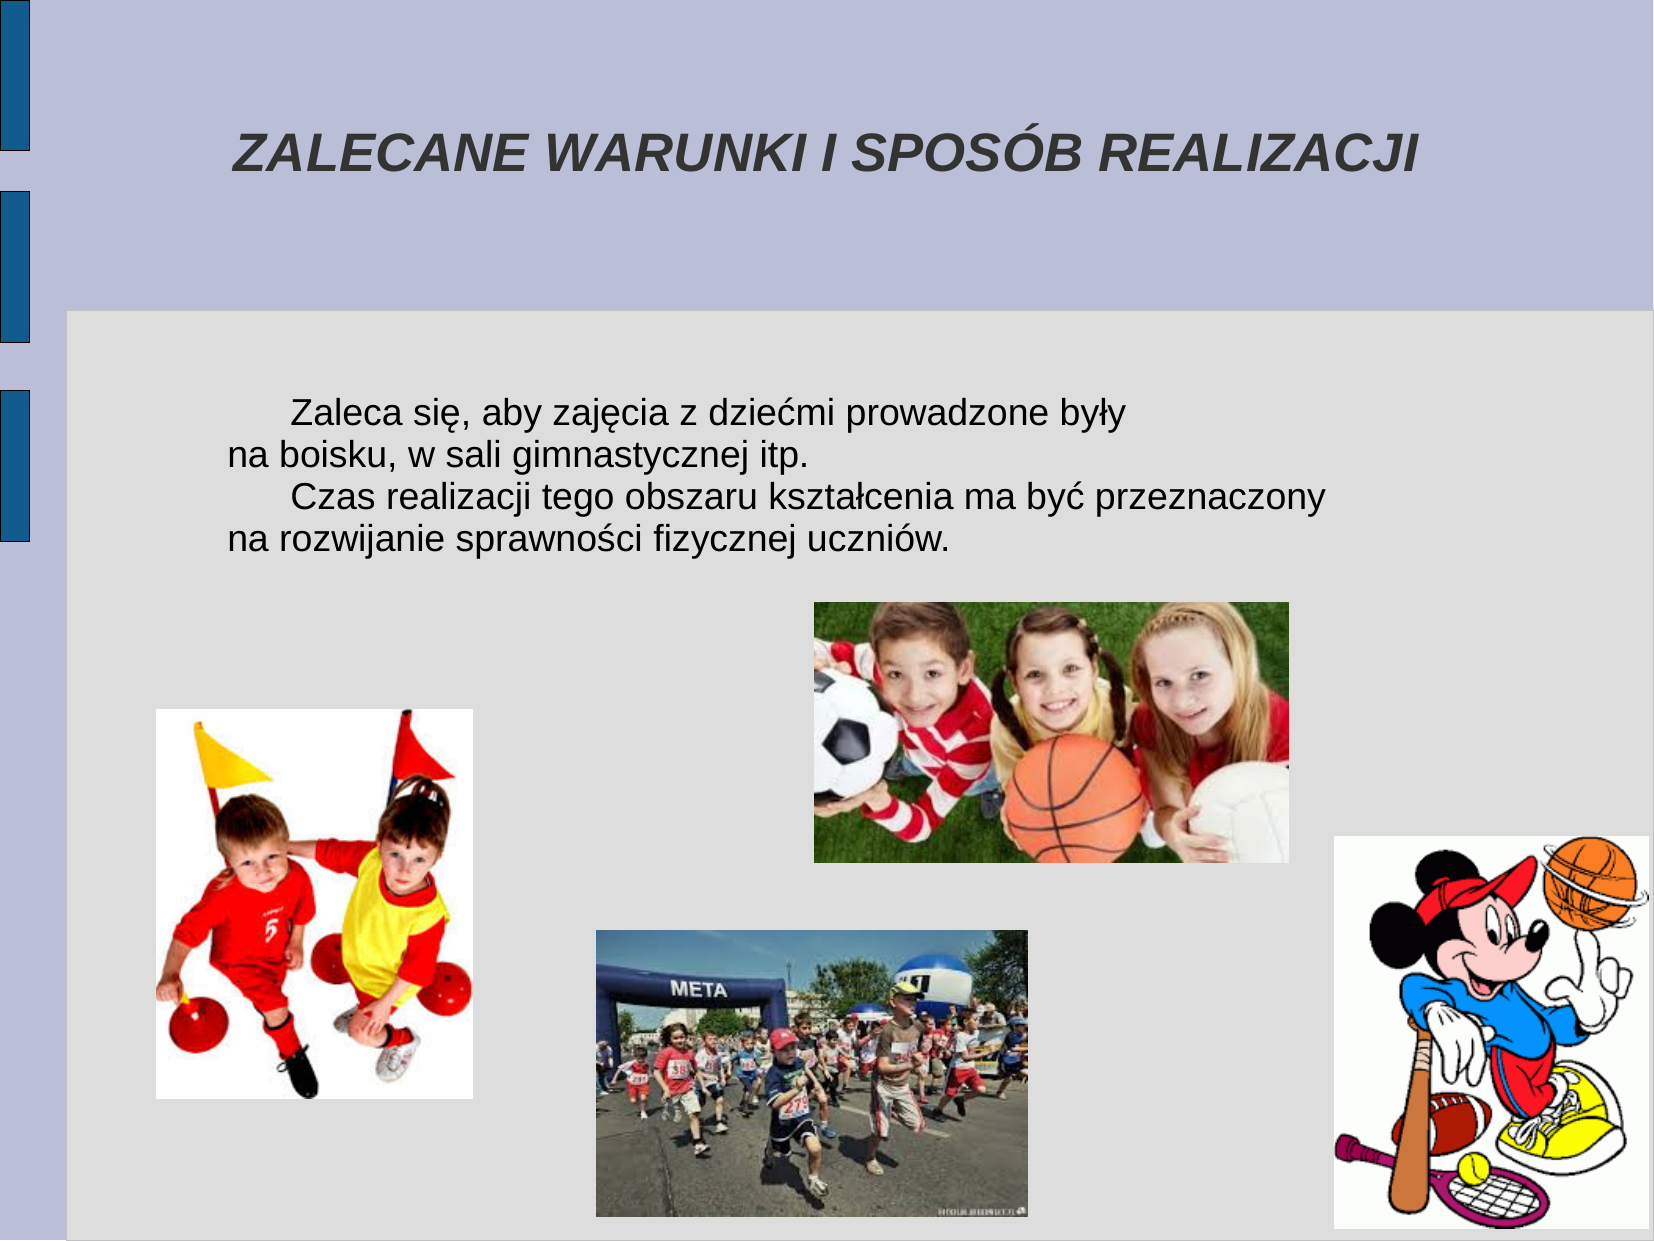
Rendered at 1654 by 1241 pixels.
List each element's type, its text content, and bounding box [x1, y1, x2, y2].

title ZALECANE WARUNKI I SPOSÓB REALIZACJI [82, 49, 1571, 257]
text_box Zaleca się, aby zajęcia z dziećmi prowadzone były na boisku, w sali gimnastycznej itp. Czas realizacji tego obszaru kształcenia ma być przeznaczony na rozwijanie sprawności ﬁzycznej uczniów. [212, 342, 1359, 610]
picture [814, 602, 1289, 863]
picture [1334, 836, 1649, 1229]
picture [156, 709, 473, 1099]
picture [596, 930, 1028, 1217]
